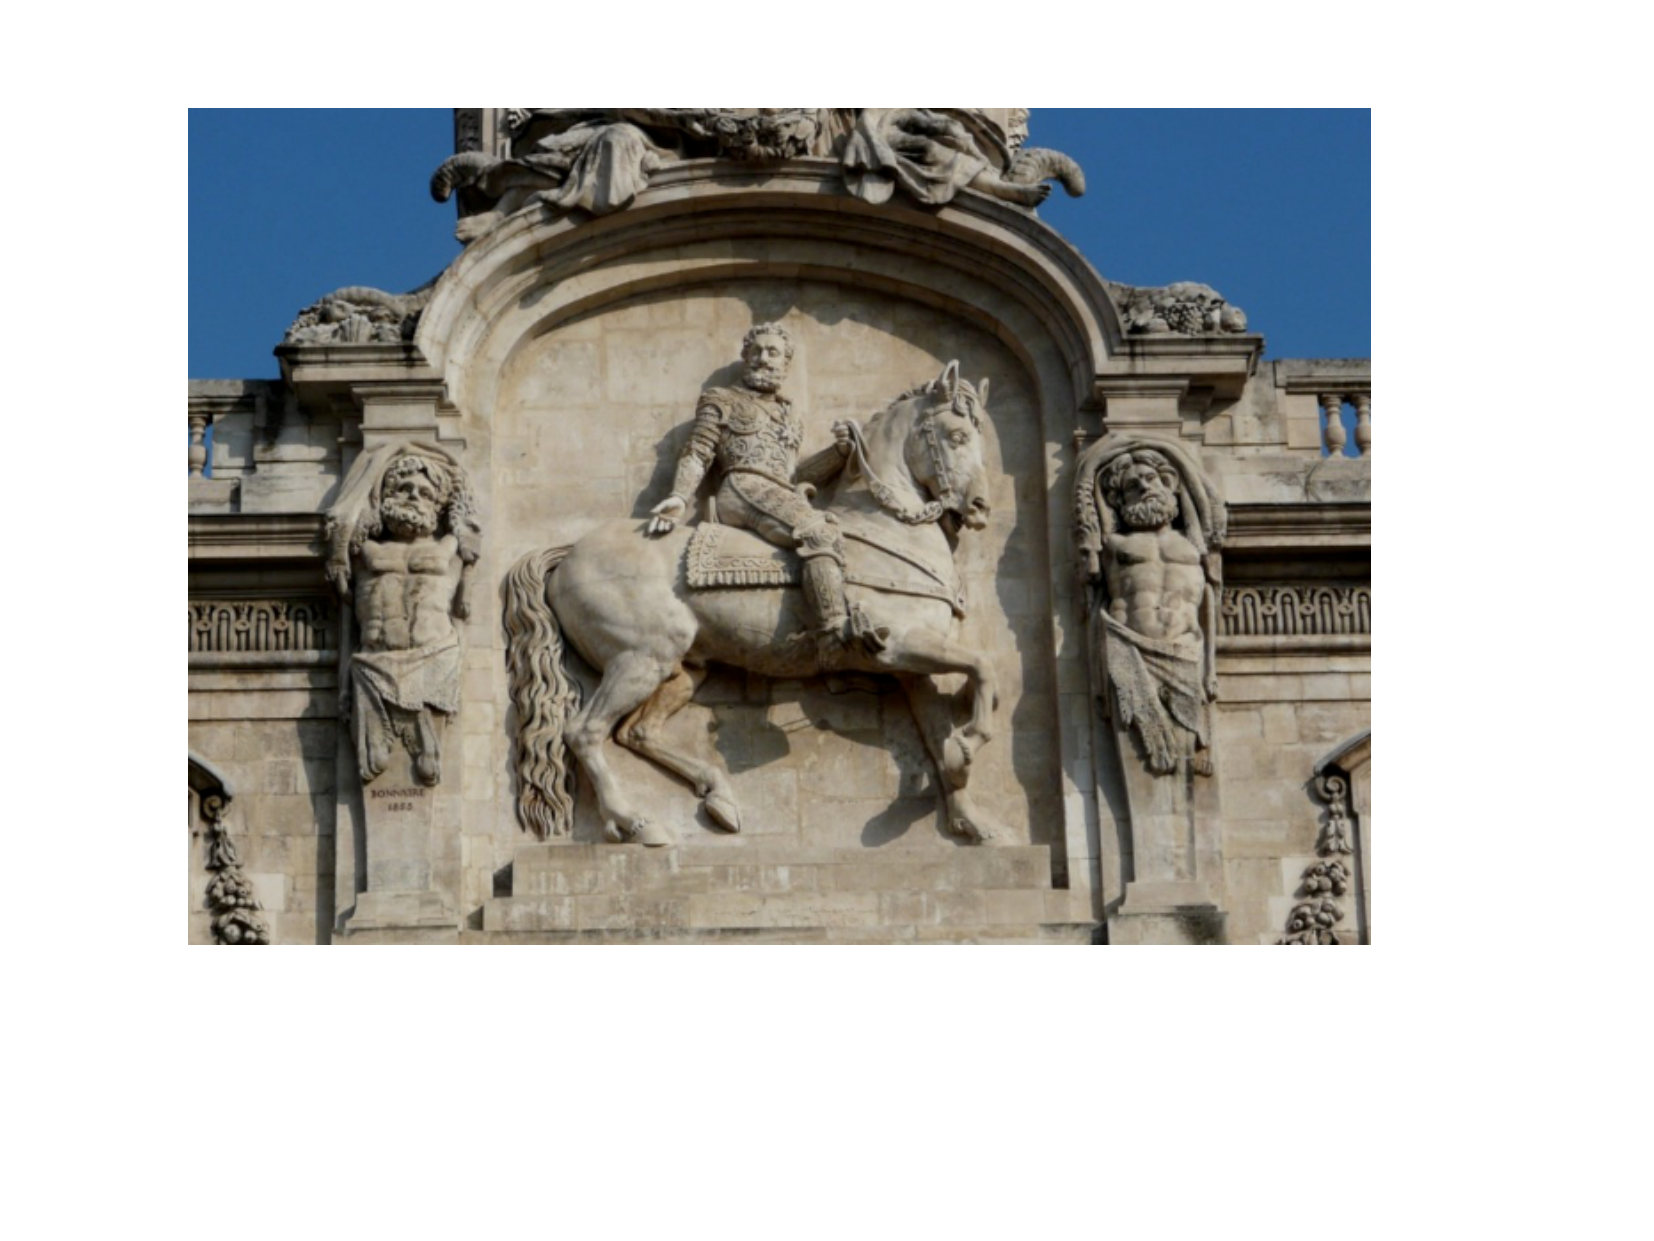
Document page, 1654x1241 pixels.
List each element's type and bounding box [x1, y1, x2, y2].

picture [188, 108, 1371, 945]
